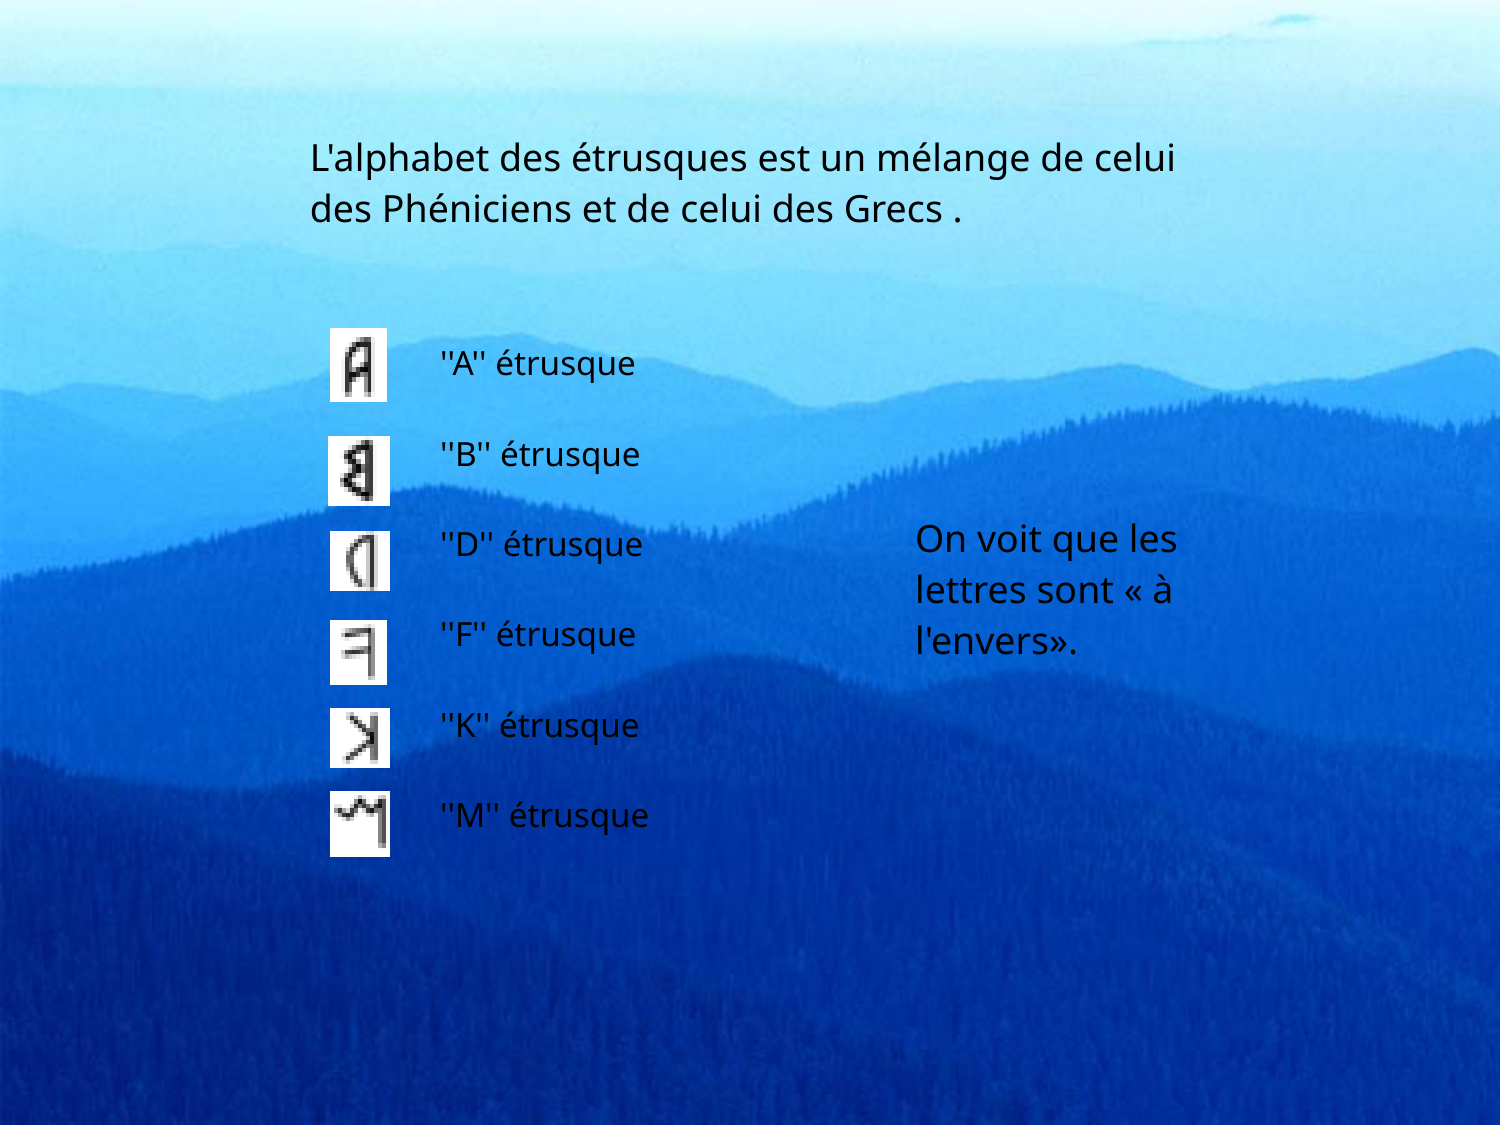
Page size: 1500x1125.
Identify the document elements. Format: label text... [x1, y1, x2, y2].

picture [0, 0, 1500, 1125]
text_box On voit que les lettres sont « à l'envers». [900, 505, 1314, 678]
text_box ''A'' étrusque ''B'' étrusque ''D'' étrusque ''F'' étrusque ''K'' étrusque ''M'' étrusque [425, 332, 686, 983]
text_box L'alphabet des étrusques est un mélange de celui des Phéniciens et de celui des Grecs . [295, 124, 1229, 244]
